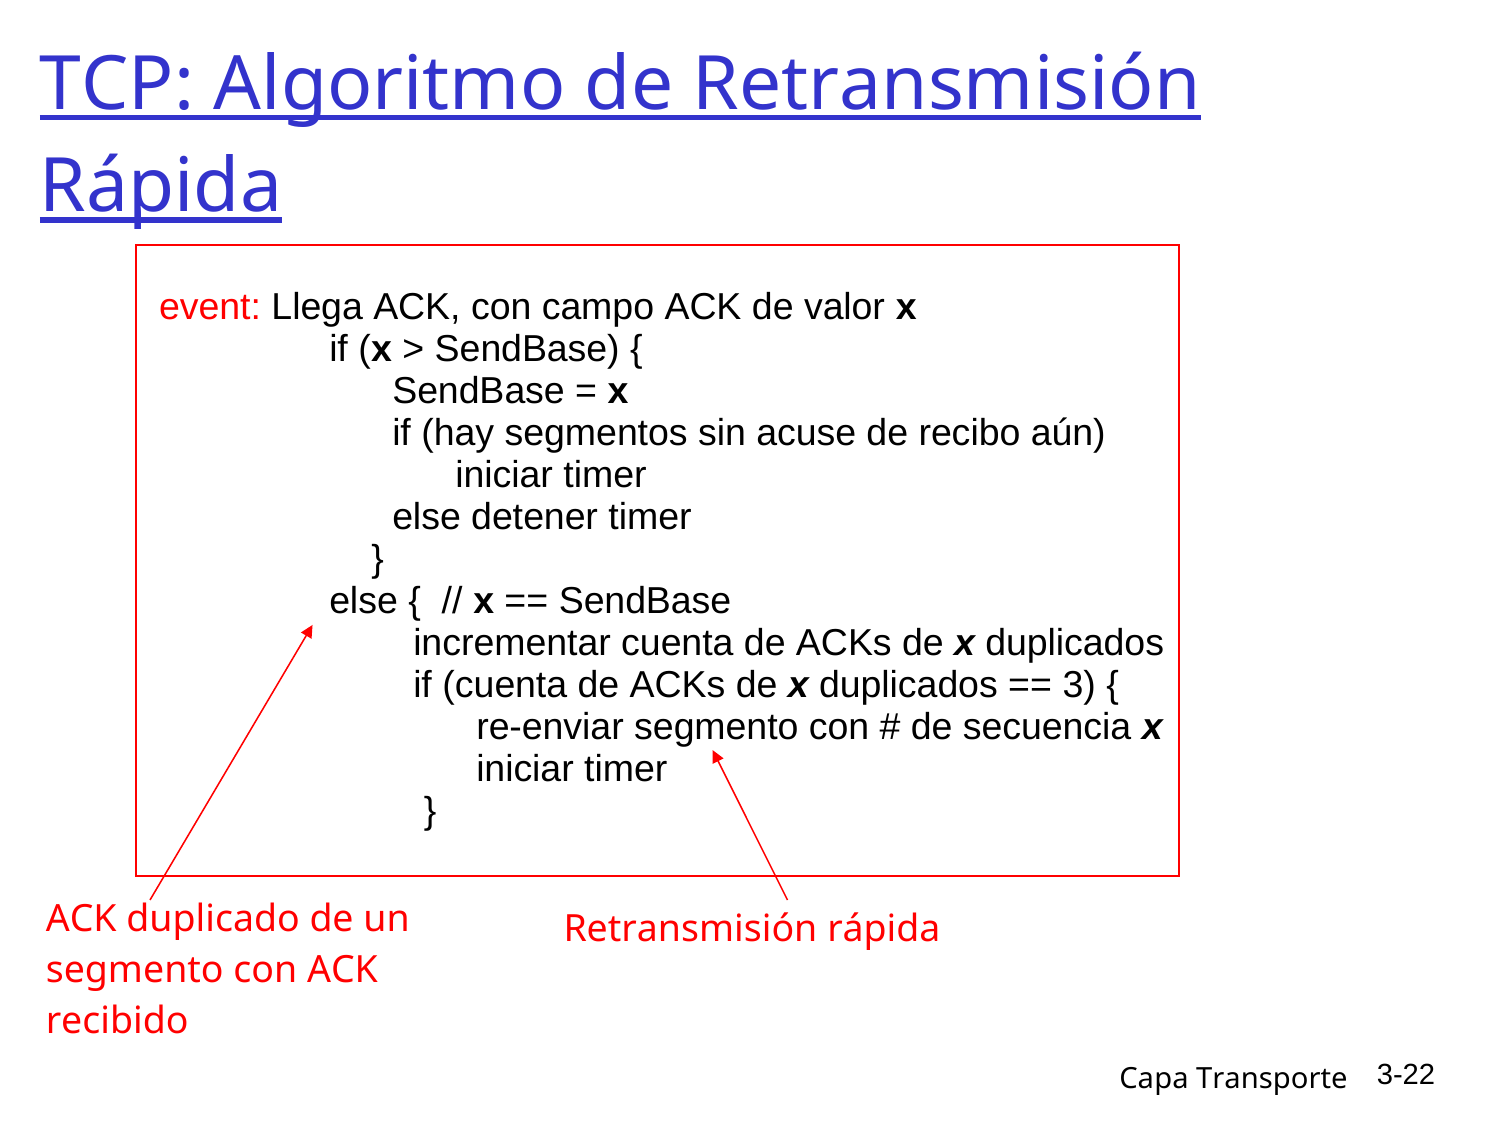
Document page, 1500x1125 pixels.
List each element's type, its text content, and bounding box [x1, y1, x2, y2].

text_box event: Llega ACK, con campo ACK de valor x if (x > SendBase) { SendBase = x if (hay segmentos sin acuse de recibo aún) iniciar timer else detener timer } else { // x == SendBase incrementar cuenta de ACKs de x duplicados if (cuenta de ACKs de x duplicados == 3) { re-enviar segmento con # de secuencia x iniciar timer } [136, 244, 1179, 876]
text_box ACK duplicado de un segmento con ACK recibido [31, 883, 426, 1053]
text_box Retransmisión rápida [548, 894, 956, 961]
title TCP: Algoritmo de Retransmisión Rápida [24, 36, 1476, 227]
